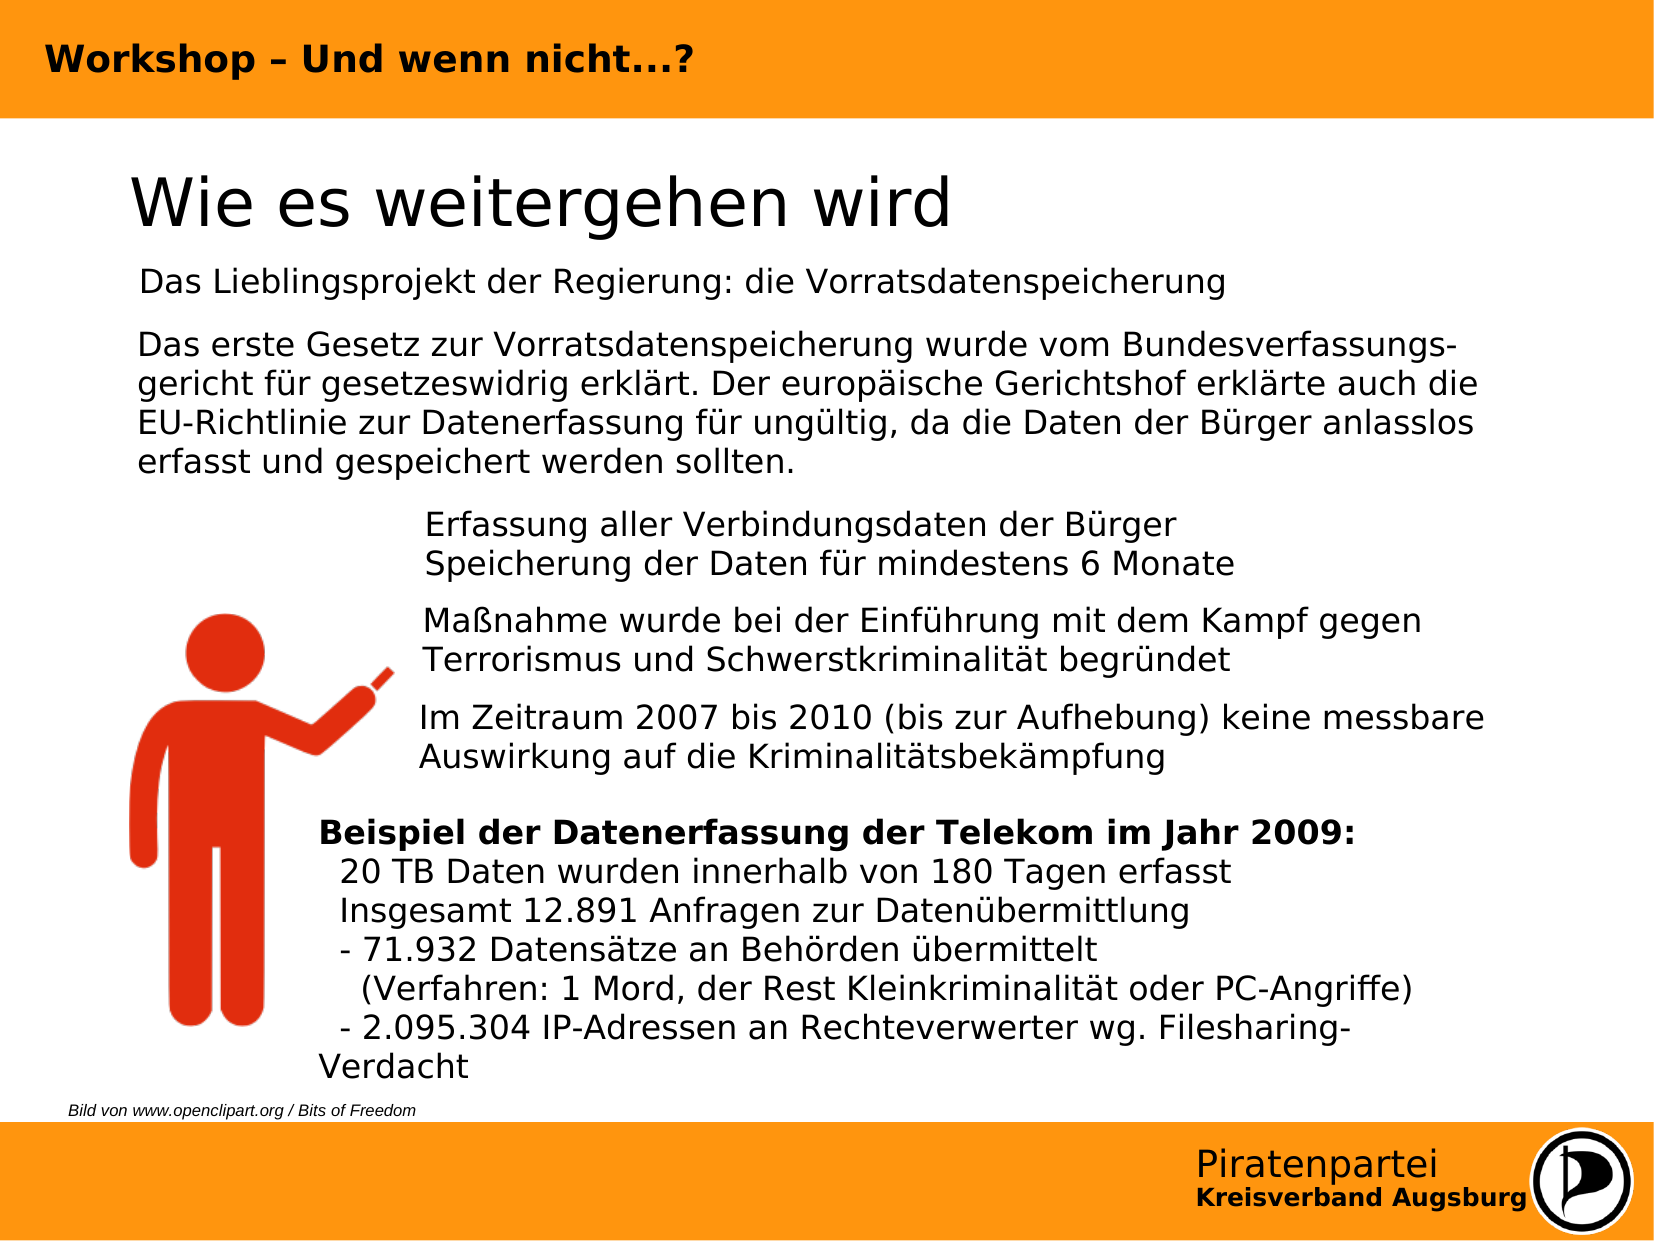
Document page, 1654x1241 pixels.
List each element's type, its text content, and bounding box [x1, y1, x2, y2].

picture [1529, 1127, 1634, 1235]
text_box Das Lieblingsprojekt der Regierung: die Vorratsdatenspeicherung [123, 253, 1532, 312]
text_box Im Zeitraum 2007 bis 2010 (bis zur Aufhebung) keine messbare Auswirkung auf die Kriminalitätsbekämpfung [403, 690, 1524, 801]
text_box Maßnahme wurde bei der Einführung mit dem Kampf gegen Terrorismus und Schwerstkriminalität begründet [408, 593, 1528, 705]
text_box Erfassung aller Verbindungsdaten der Bürger Speicherung der Daten für mindestens 6 Monate [409, 496, 1530, 608]
text_box Bild von www.openclipart.org / Bits of Freedom [53, 1092, 842, 1127]
text_box Beispiel der Datenerfassung der Telekom im Jahr 2009: 20 TB Daten wurden innerhalb von 180 Tagen erfasst Insgesamt 12.891 Anfragen zur Datenübermittlung - 71.932 Datensätze an Behörden übermittelt (Verfahren: 1 Mord, der Rest Kleinkriminalität oder PC-Angriffe) - 2.095.304 IP-Adressen an Rechteverwerter wg. Filesharing-Verdacht [303, 804, 1519, 1088]
text_box Wie es weitergehen wird [115, 155, 1560, 248]
text_box Das erste Gesetz zur Vorratsdatenspeicherung wurde vom Bundesverfassungs-gericht für gesetzeswidrig erklärt. Der europäische Gerichtshof erklärte auch die EU-Richtlinie zur Datenerfassung für ungültig, da die Daten der Bürger anlasslos erfasst und gespeichert werden sollten. [122, 317, 1522, 499]
text_box Workshop – Und wenn nicht...? [29, 29, 1329, 88]
picture [129, 613, 395, 1027]
